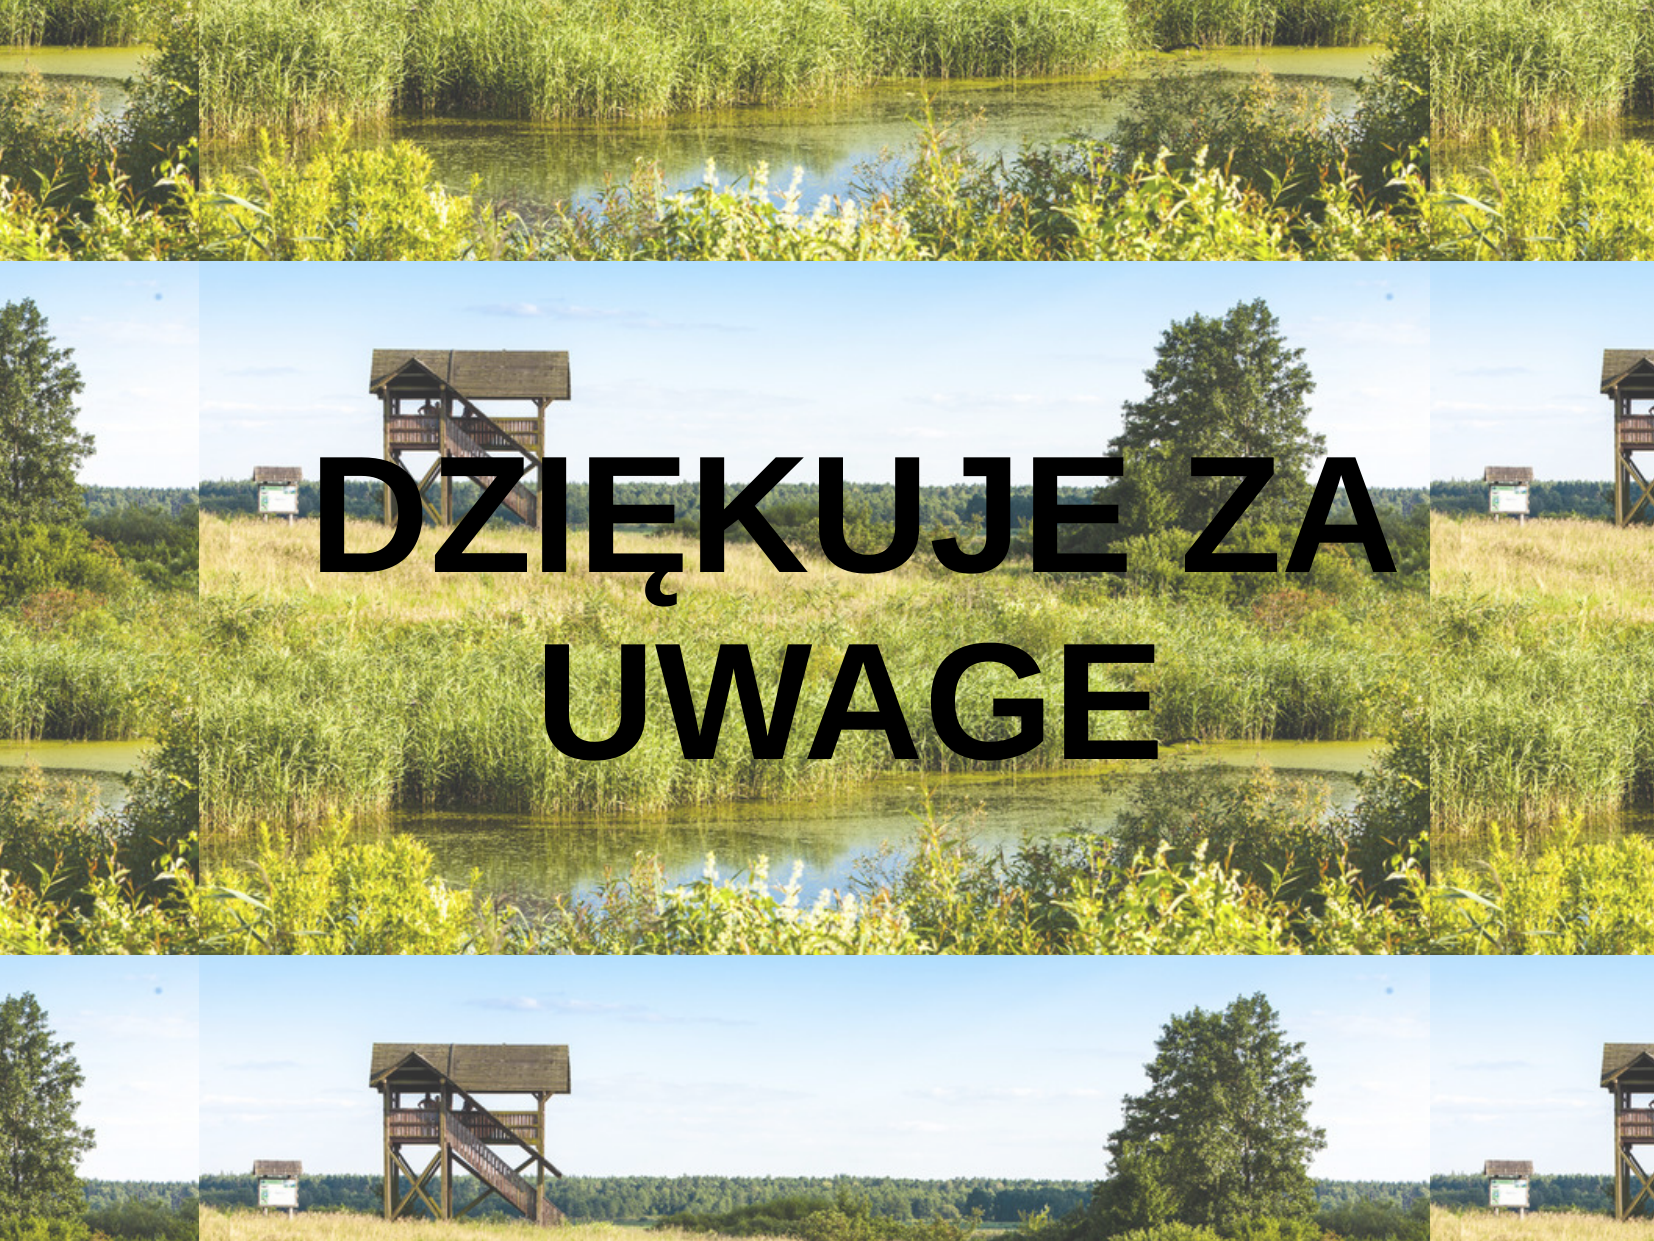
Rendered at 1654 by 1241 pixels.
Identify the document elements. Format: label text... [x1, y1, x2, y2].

list DZIĘKUJE ZA UWAGE [0, 0, 1654, 1241]
